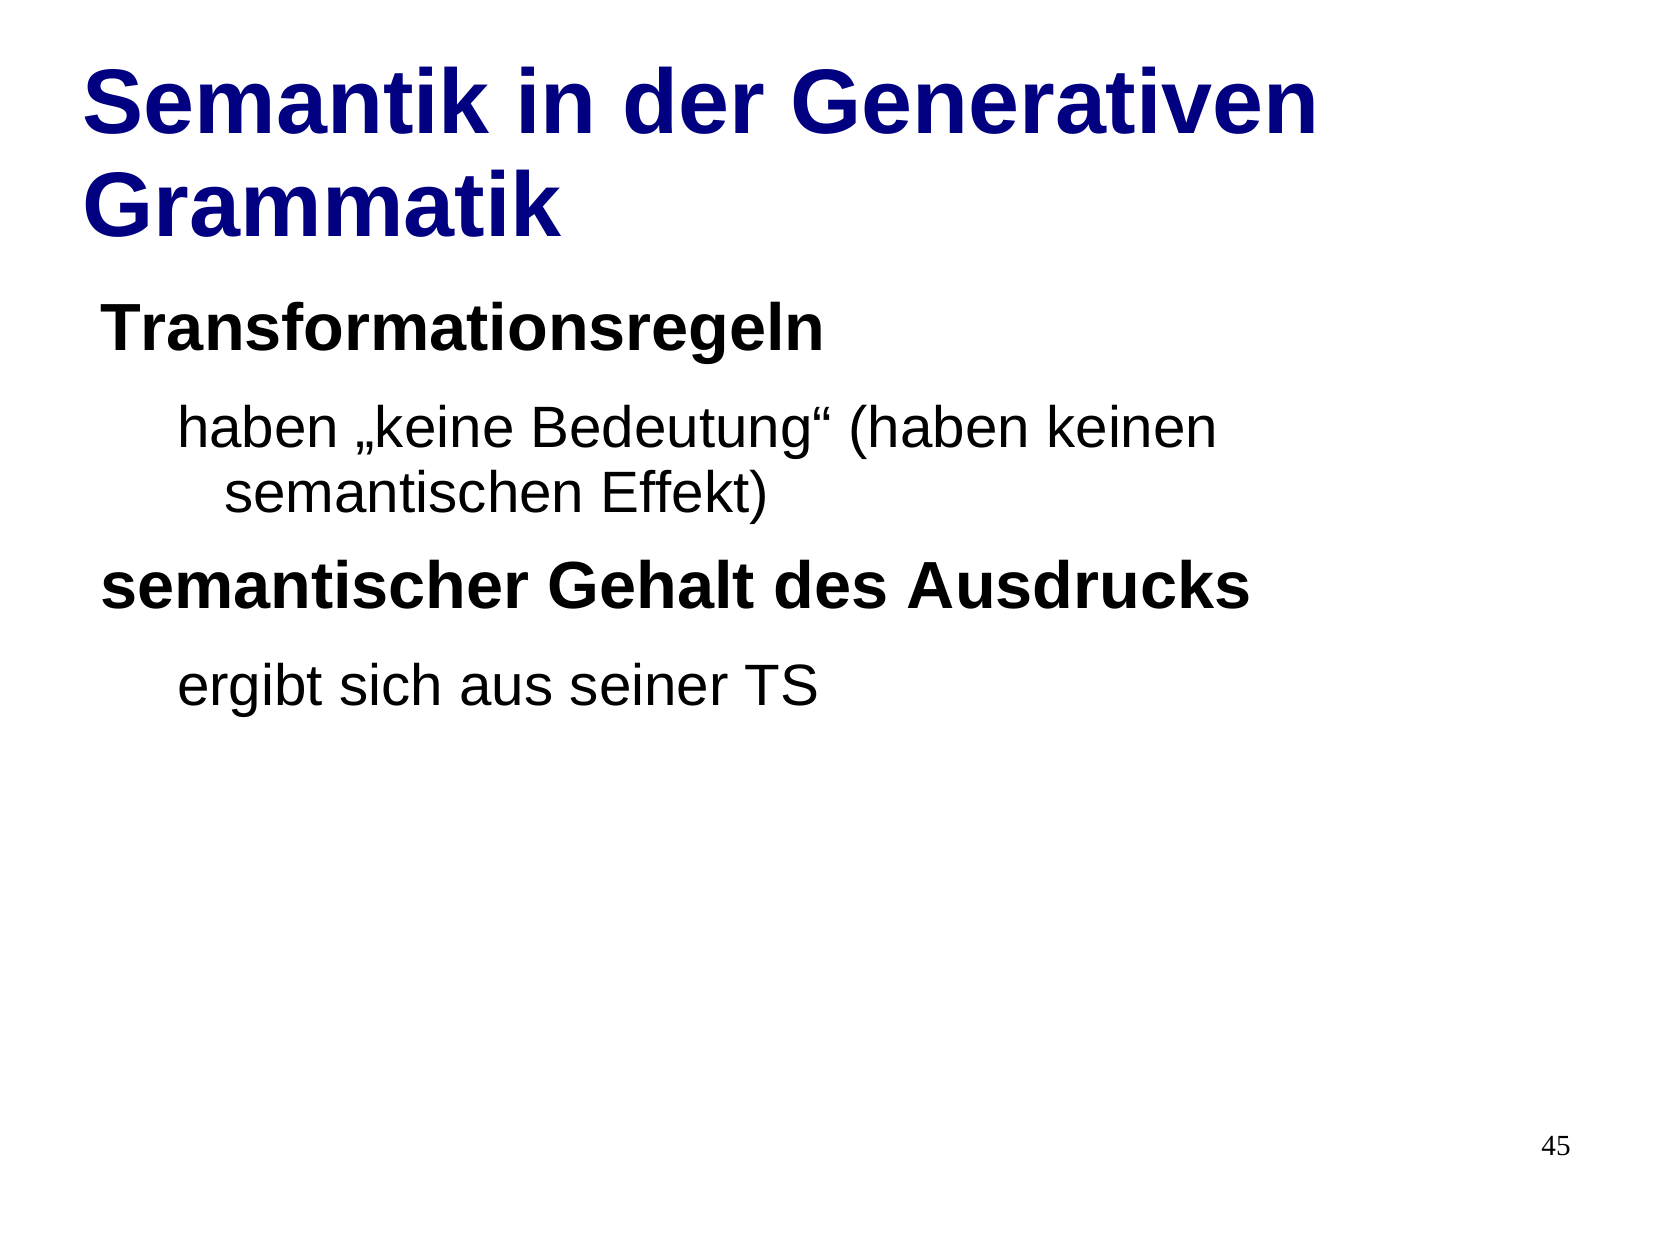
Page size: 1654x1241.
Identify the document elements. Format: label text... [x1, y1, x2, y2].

title Semantik in der Generativen Grammatik [82, 56, 1571, 250]
list Transformationsregeln haben „keine Bedeutung“ (haben keinen semantischen Effekt) semantischer Gehalt des Ausdrucks ergibt sich aus seiner TS [82, 290, 1571, 1094]
